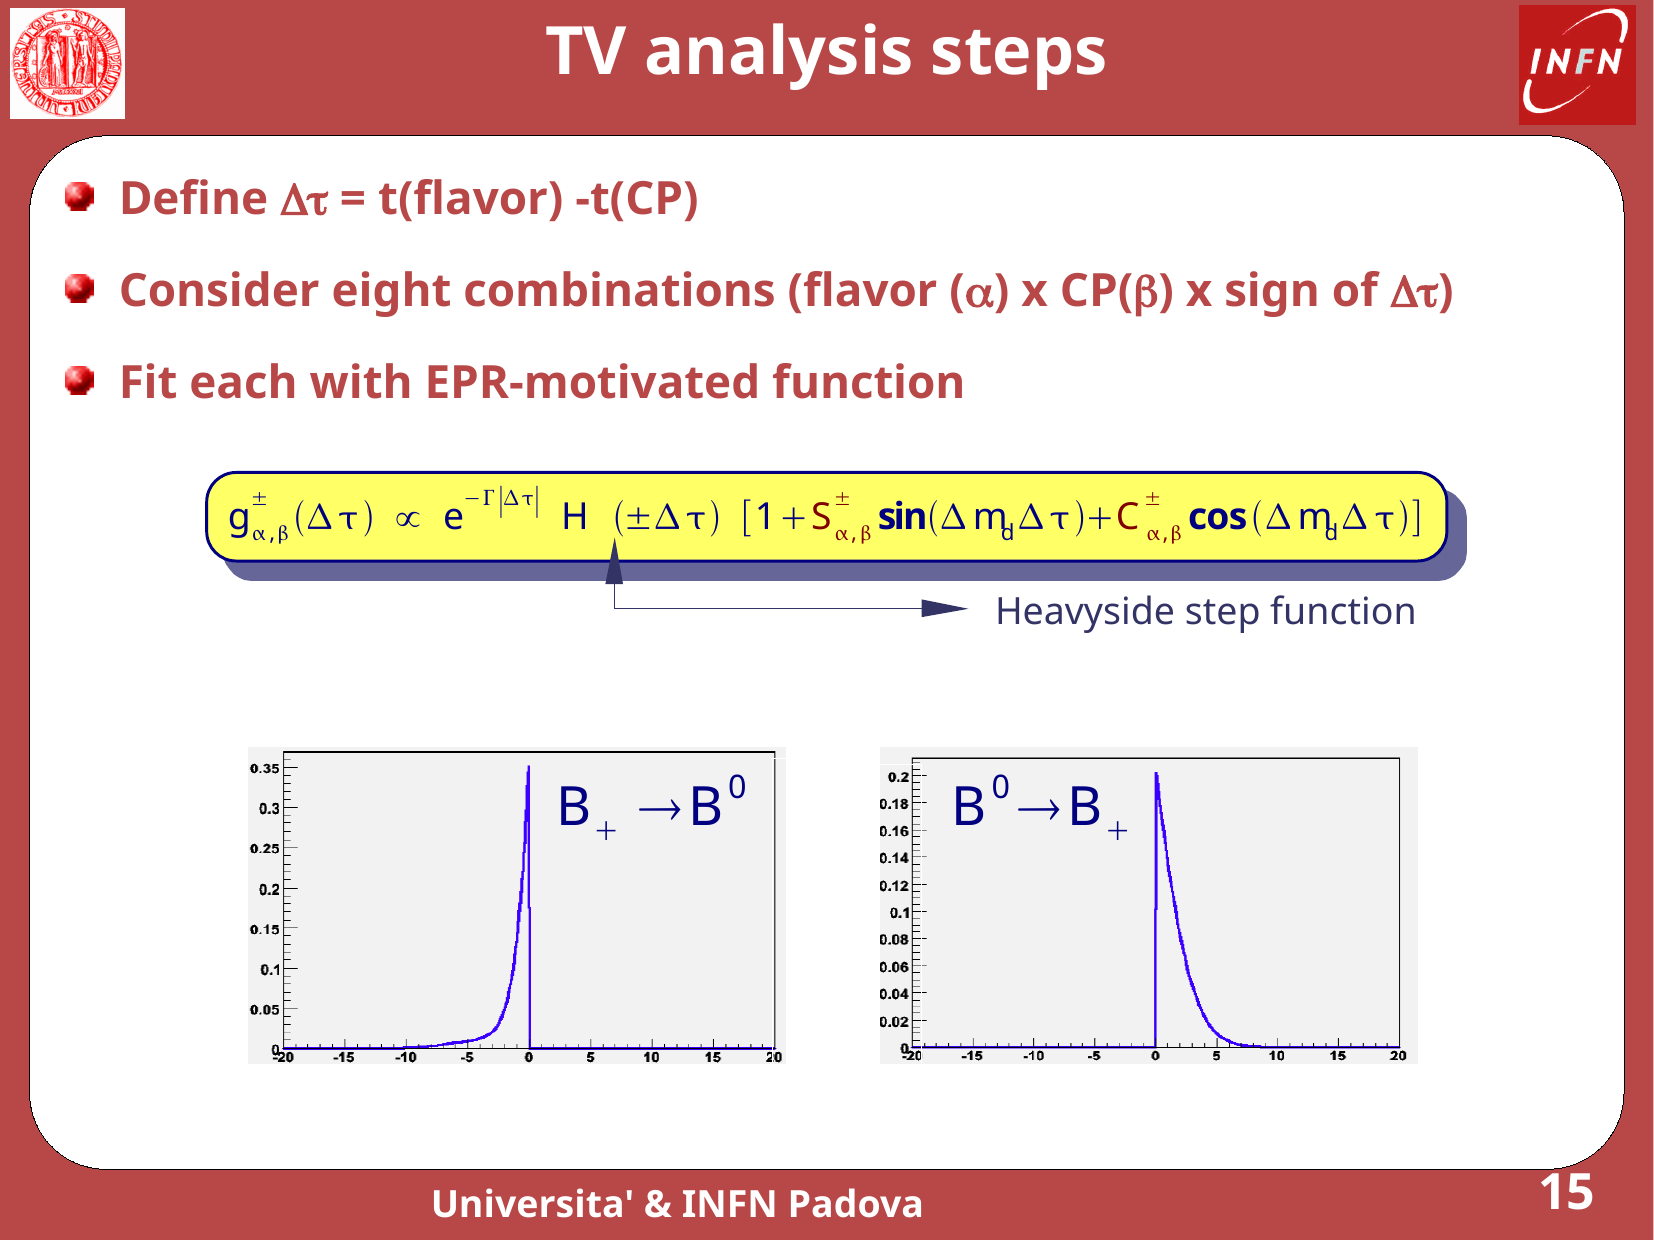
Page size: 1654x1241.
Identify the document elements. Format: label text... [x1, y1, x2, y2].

list Define Dt = t(flavor) -t(CP) Consider eight combinations (flavor (a) x CP(b) x sign of Dt) Fit each with EPR-motivated function [38, 165, 1625, 444]
picture [248, 747, 786, 1064]
text_box [206, 472, 1447, 562]
text_box Heavyside step function [980, 577, 1415, 650]
picture [880, 747, 1418, 1064]
chart [218, 484, 1428, 554]
chart [890, 591, 1009, 651]
chart [944, 767, 1150, 860]
title TV analysis steps [82, 0, 1571, 99]
chart [549, 767, 781, 860]
